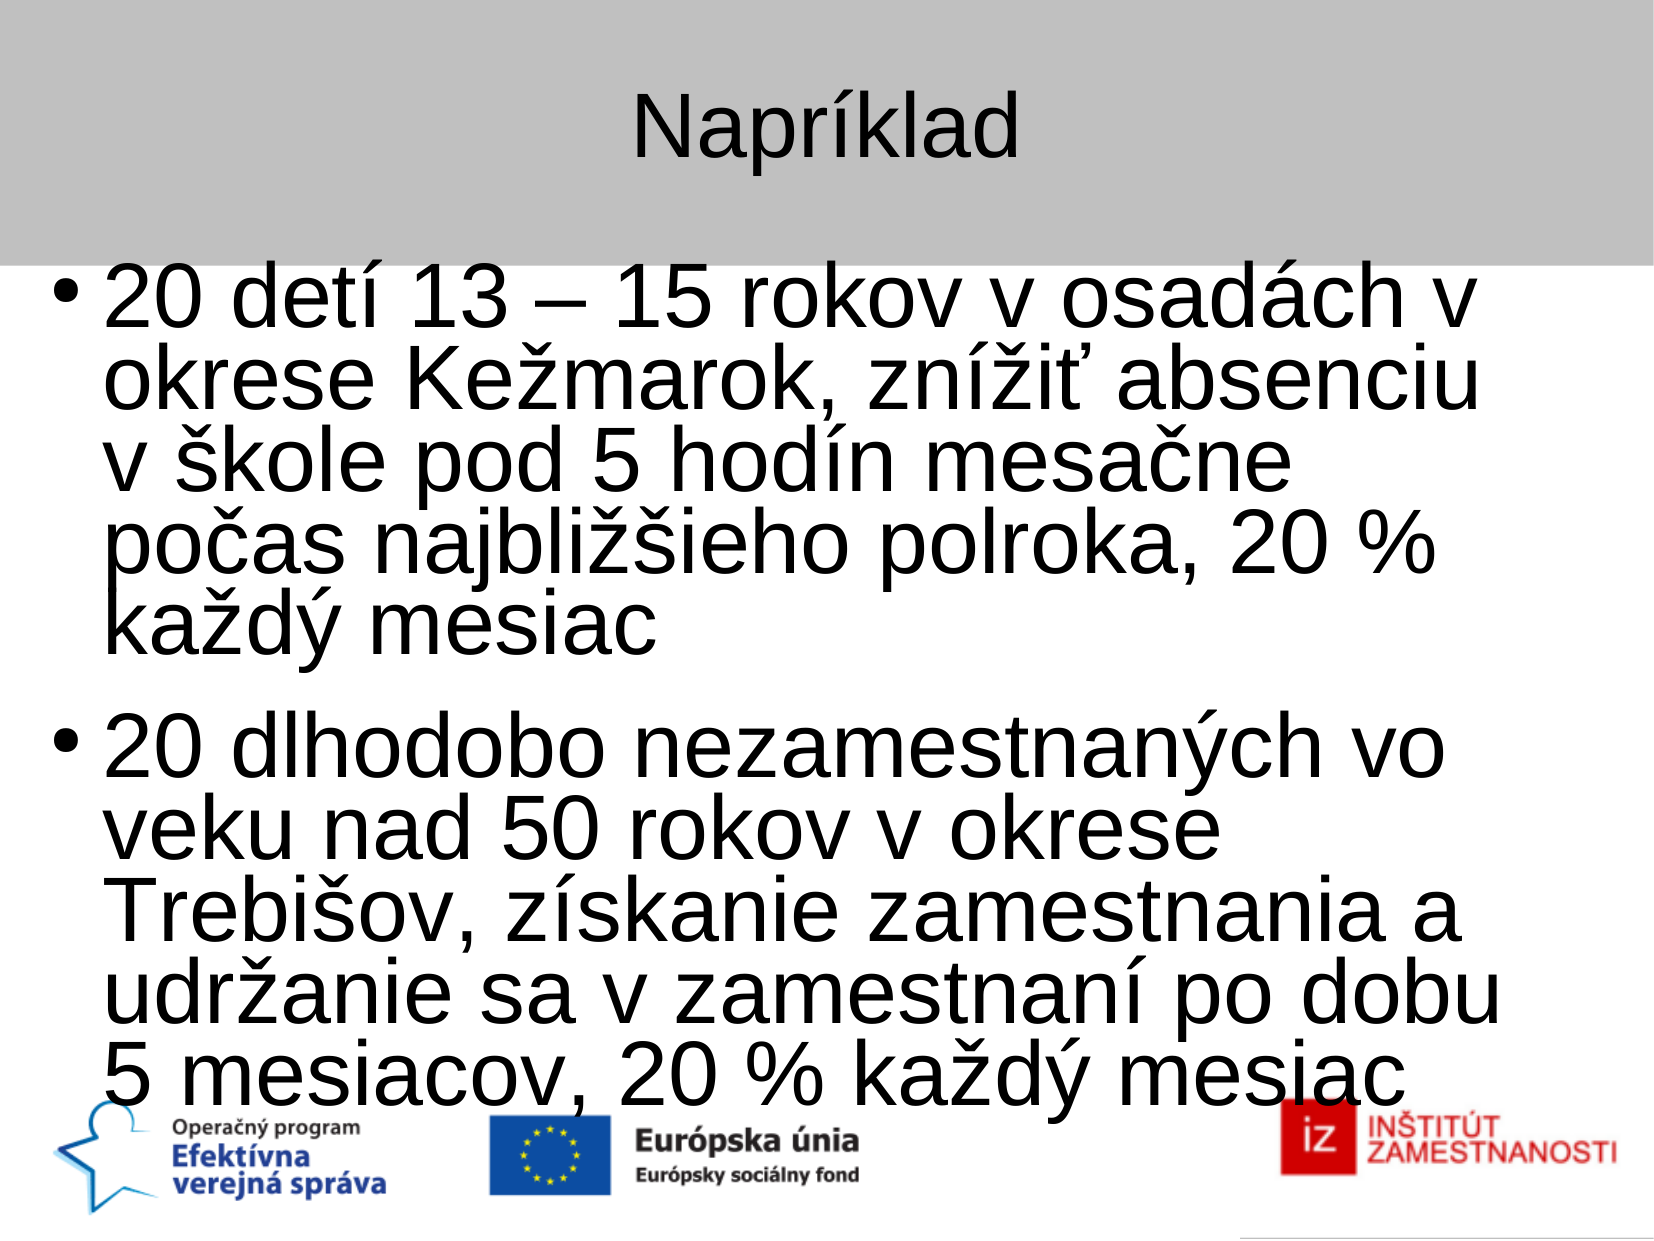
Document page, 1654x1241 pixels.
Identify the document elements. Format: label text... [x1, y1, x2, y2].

list 20 detí 13 – 15 rokov v osadách v okrese Kežmarok, znížiť absenciu v škole pod 5 hodín mesačne počas najbližšieho polroka, 20 % každý mesiac 20 dlhodobo nezamestnaných vo veku nad 50 rokov v okrese Trebišov, získanie zamestnania a udržanie sa v zamestnaní po dobu 5 mesiacov, 20 % každý mesiac [32, 261, 1536, 1123]
title Napríklad [88, 29, 1565, 237]
picture [29, 1062, 886, 1241]
picture [1240, 1033, 1654, 1241]
